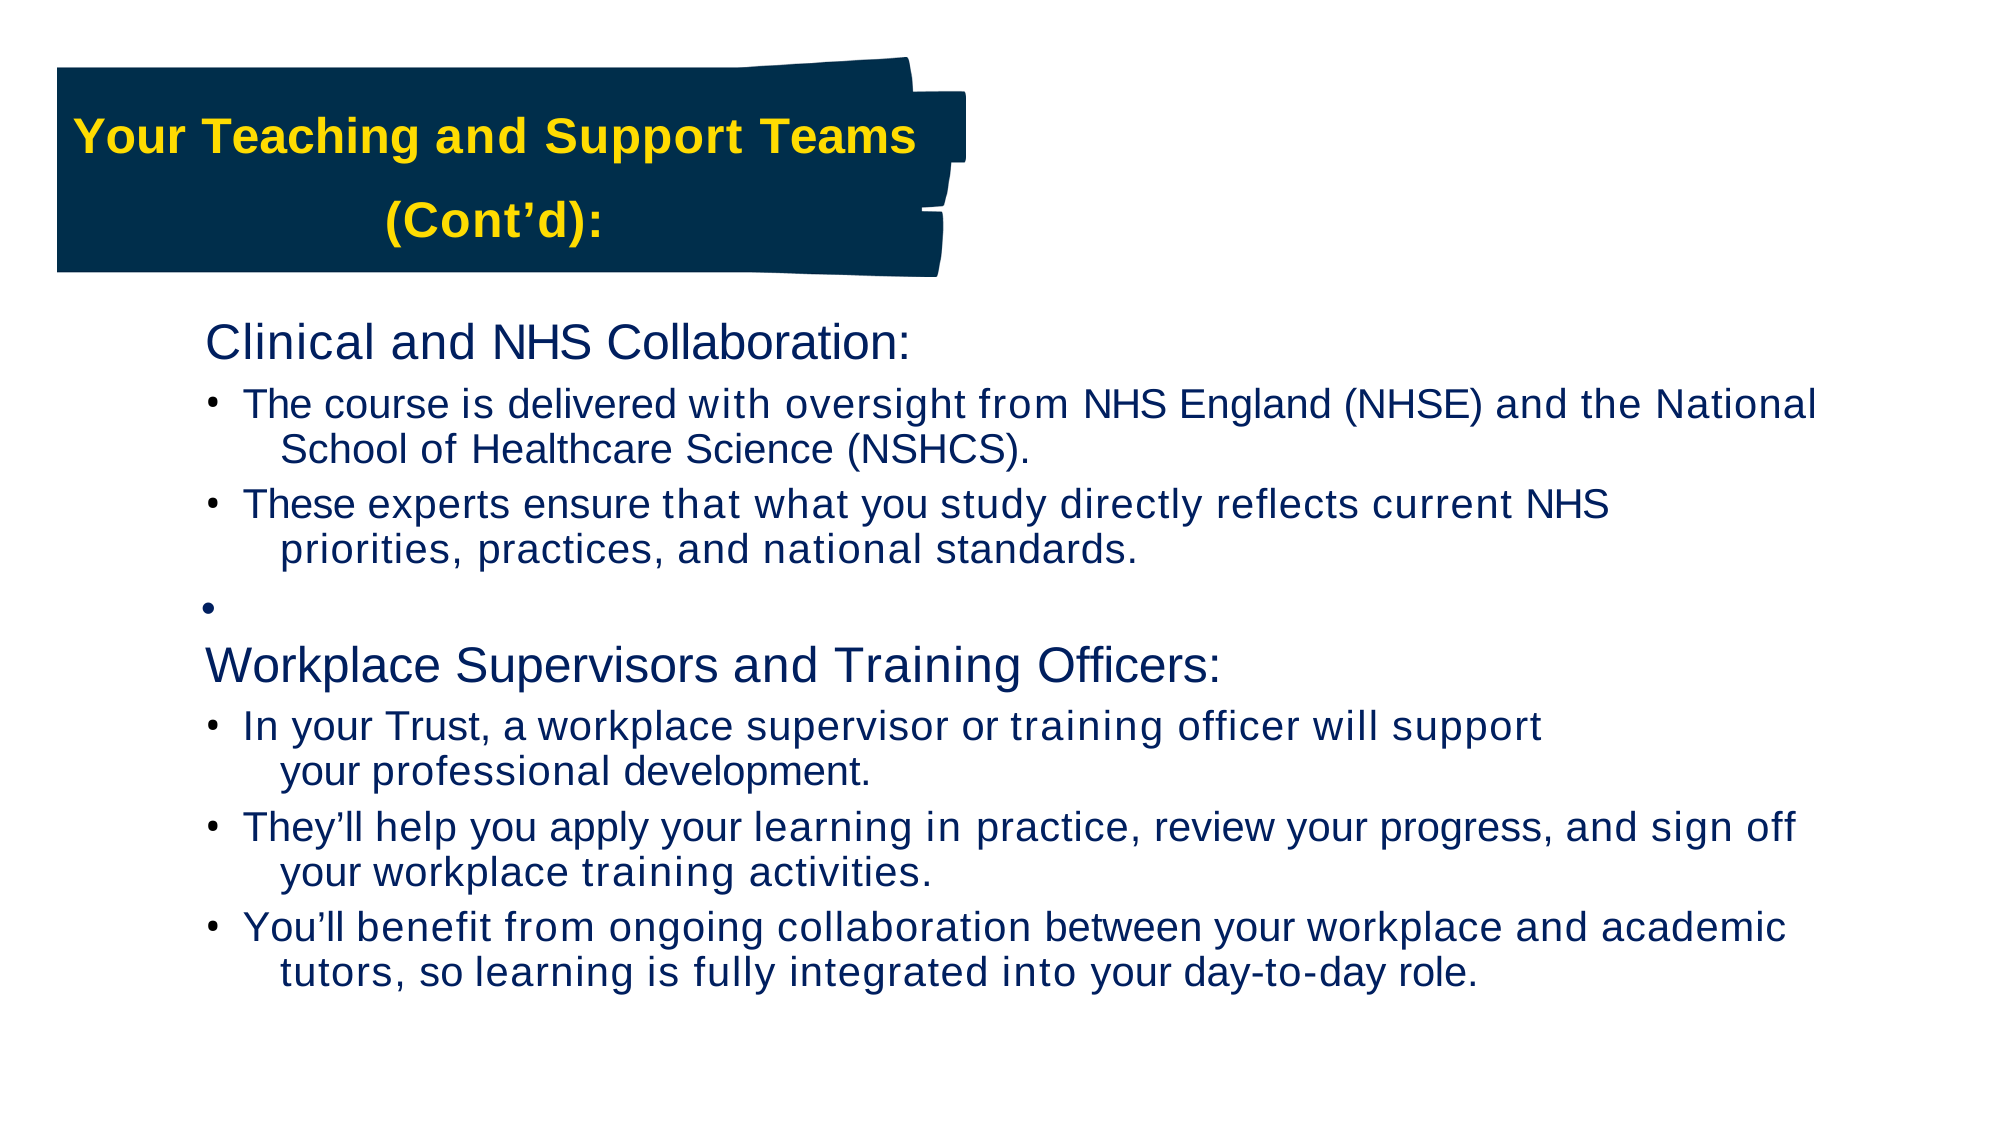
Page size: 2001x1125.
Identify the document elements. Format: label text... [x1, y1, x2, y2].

list Clinical and NHS Collaboration: The course is delivered with oversight from NHS England (NHSE) and the National School of Healthcare Science (NSHCS). These experts ensure that what you study directly reflects current NHS priorities, practices, and national standards. Workplace Supervisors and Training Officers: In your Trust, a workplace supervisor or training officer will support your professional development. They’ll help you apply your learning in practice, review your progress, and sign off your workplace training activities. You’ll benefit from ongoing collaboration between your workplace and academic tutors, so learning is fully integrated into your day-to-day role. [201, 300, 1820, 995]
picture [57, 57, 966, 277]
title Your Teaching and Support Teams (Cont’d): [70, 77, 927, 250]
